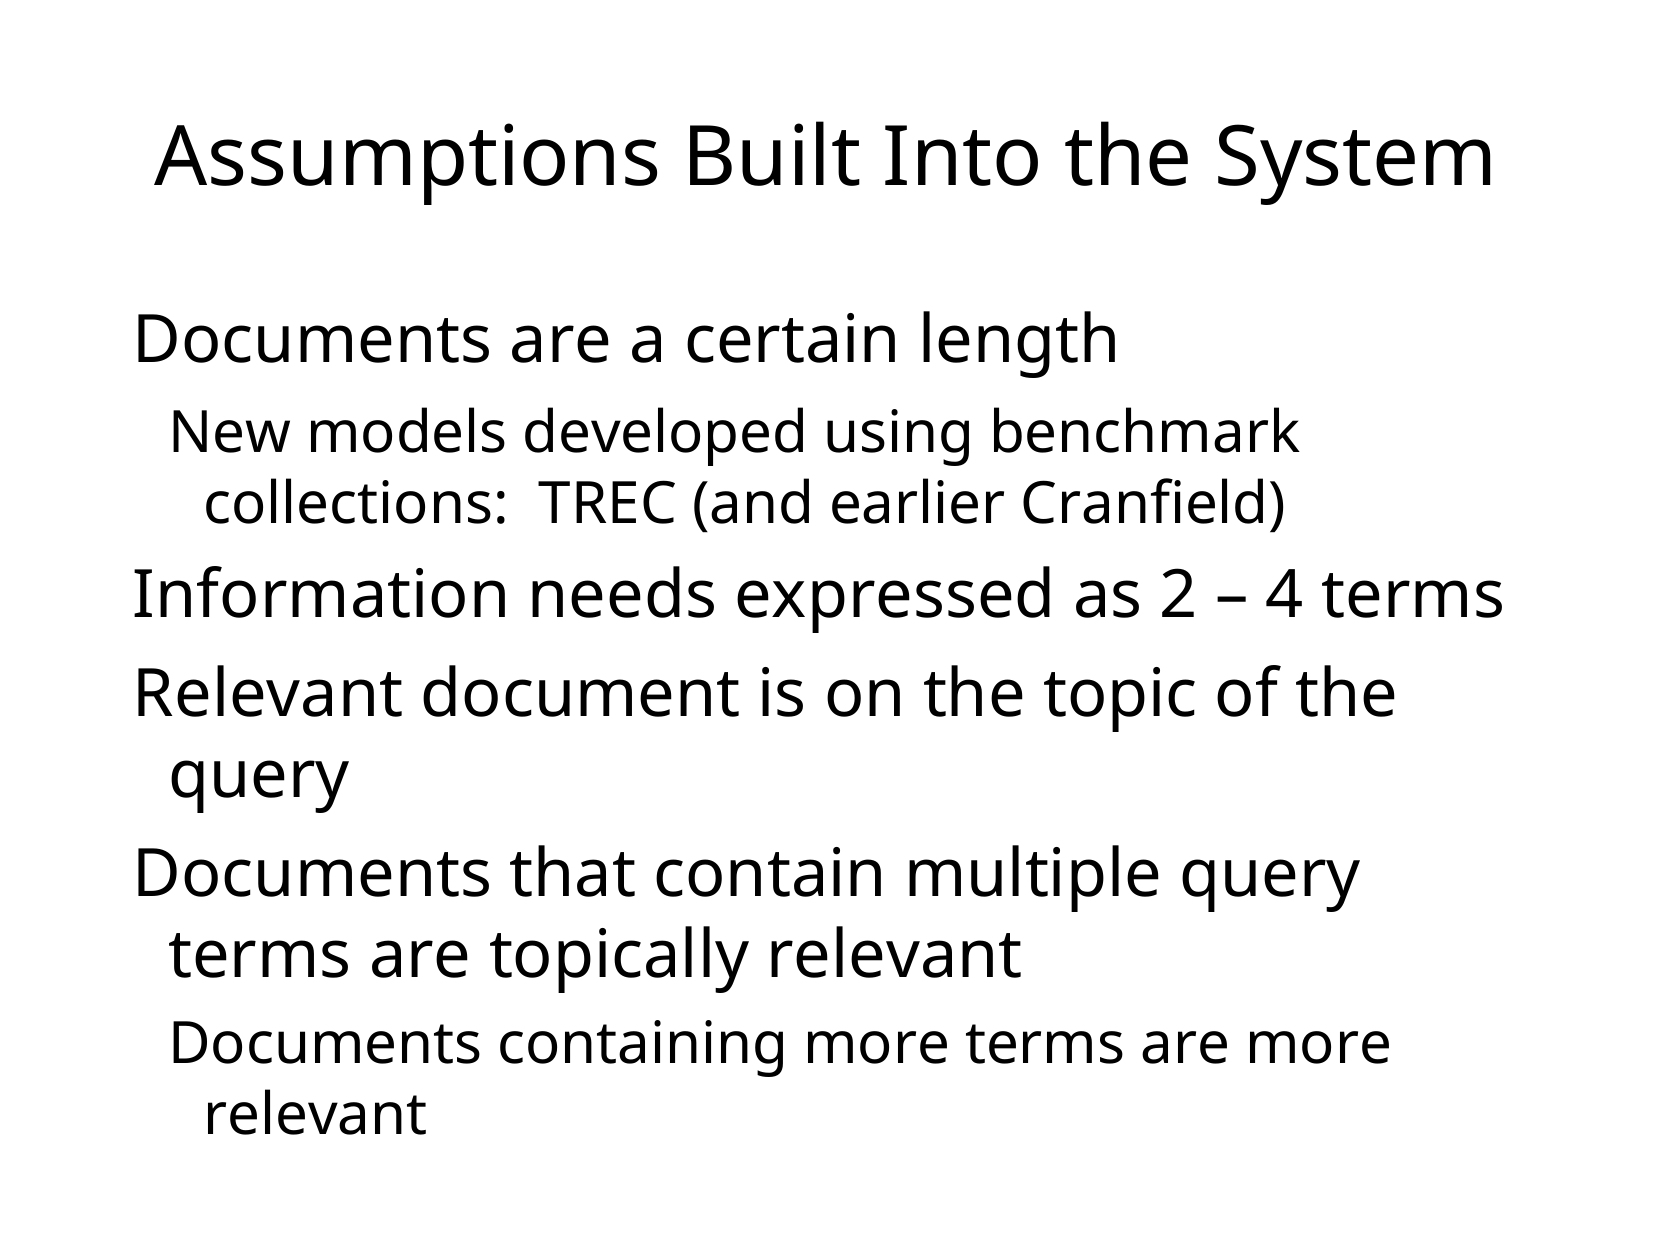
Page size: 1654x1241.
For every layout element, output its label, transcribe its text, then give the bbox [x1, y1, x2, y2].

title Assumptions Built Into the System [82, 49, 1571, 257]
text_box Documents are a certain length New models developed using benchmark collections: TREC (and earlier Cranfield) Information needs expressed as 2 – 4 terms Relevant document is on the topic of the query Documents that contain multiple query terms are topically relevant Documents containing more terms are more relevant [82, 289, 1571, 1180]
